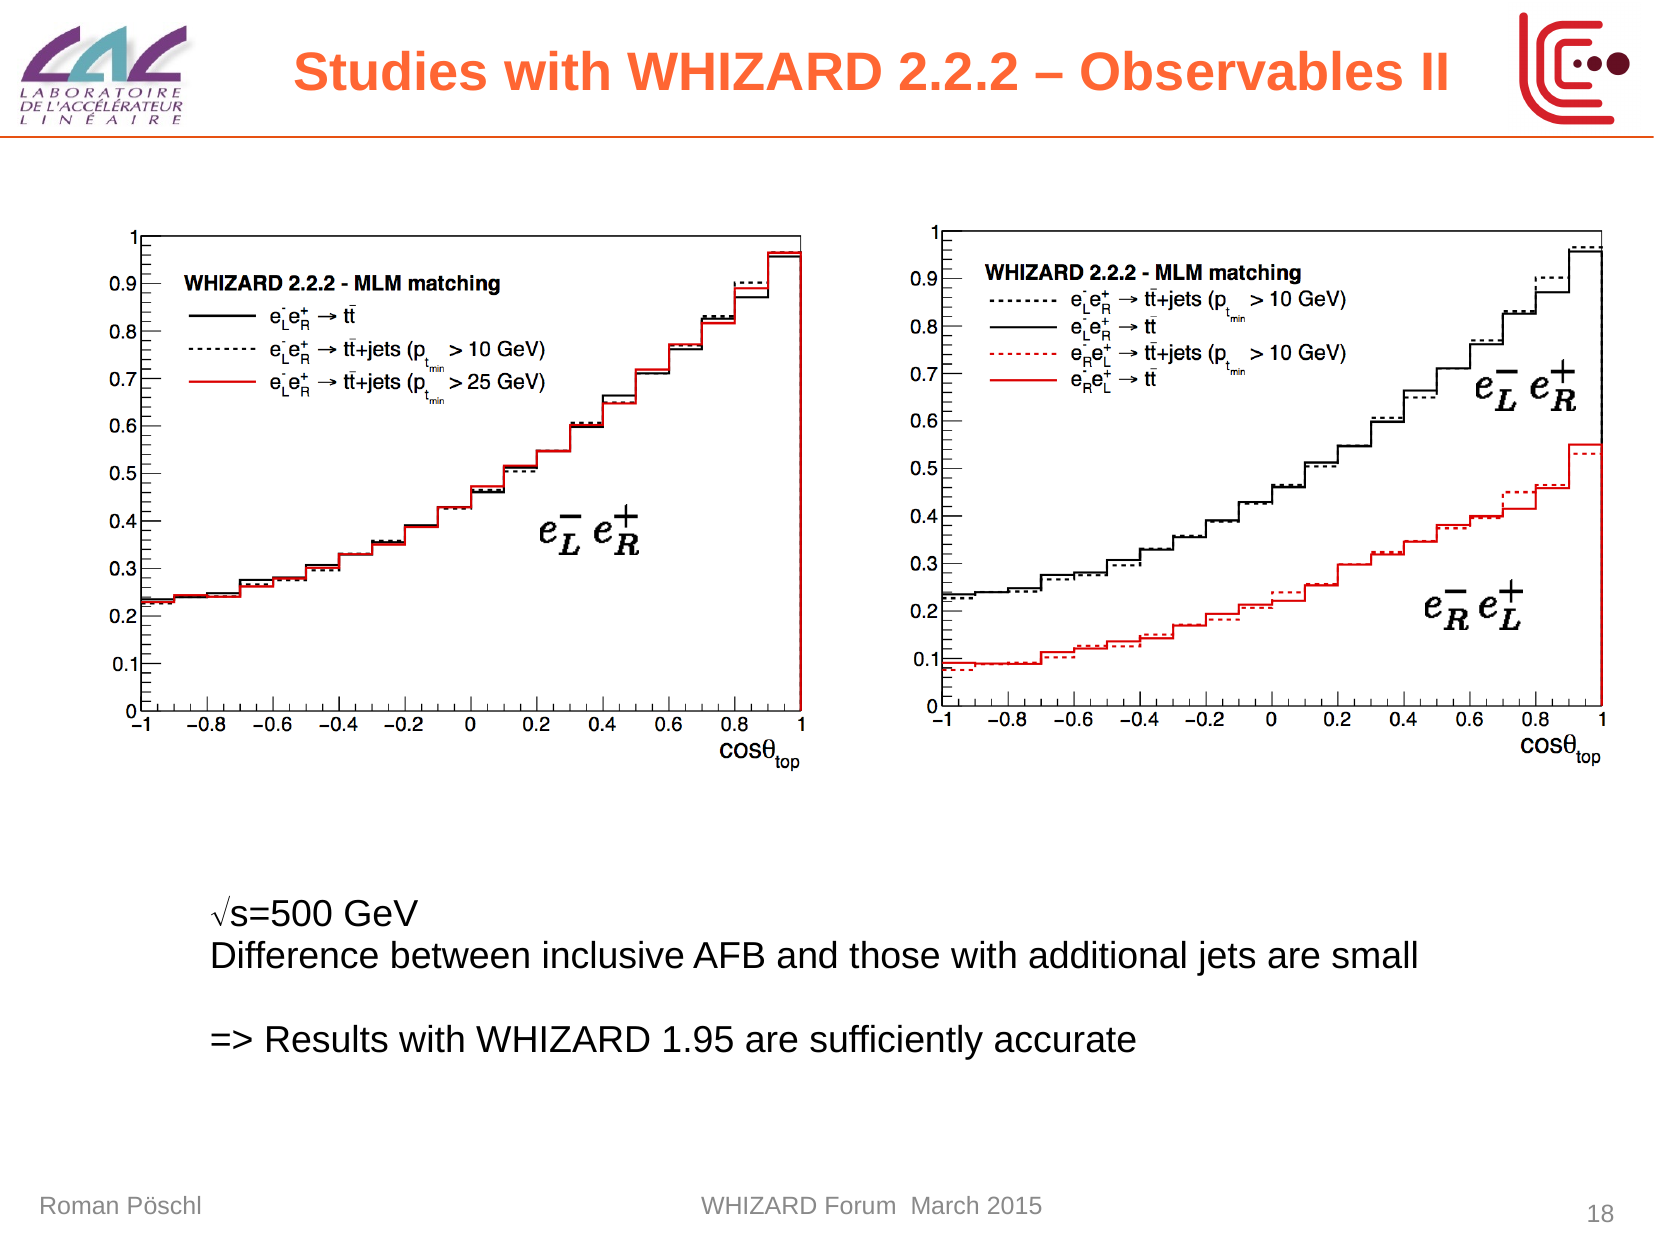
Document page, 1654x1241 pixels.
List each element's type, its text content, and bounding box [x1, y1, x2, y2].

text_box √s=500 GeV Difference between inclusive AFB and those with additional jets are small => Results with WHIZARD 1.95 are sufficiently accurate [195, 885, 1440, 1072]
picture [1508, 2, 1641, 135]
title Studies with WHIZARD 2.2.2 – Observables II [128, 29, 1617, 113]
picture [17, 22, 199, 127]
picture [7, 201, 1643, 807]
